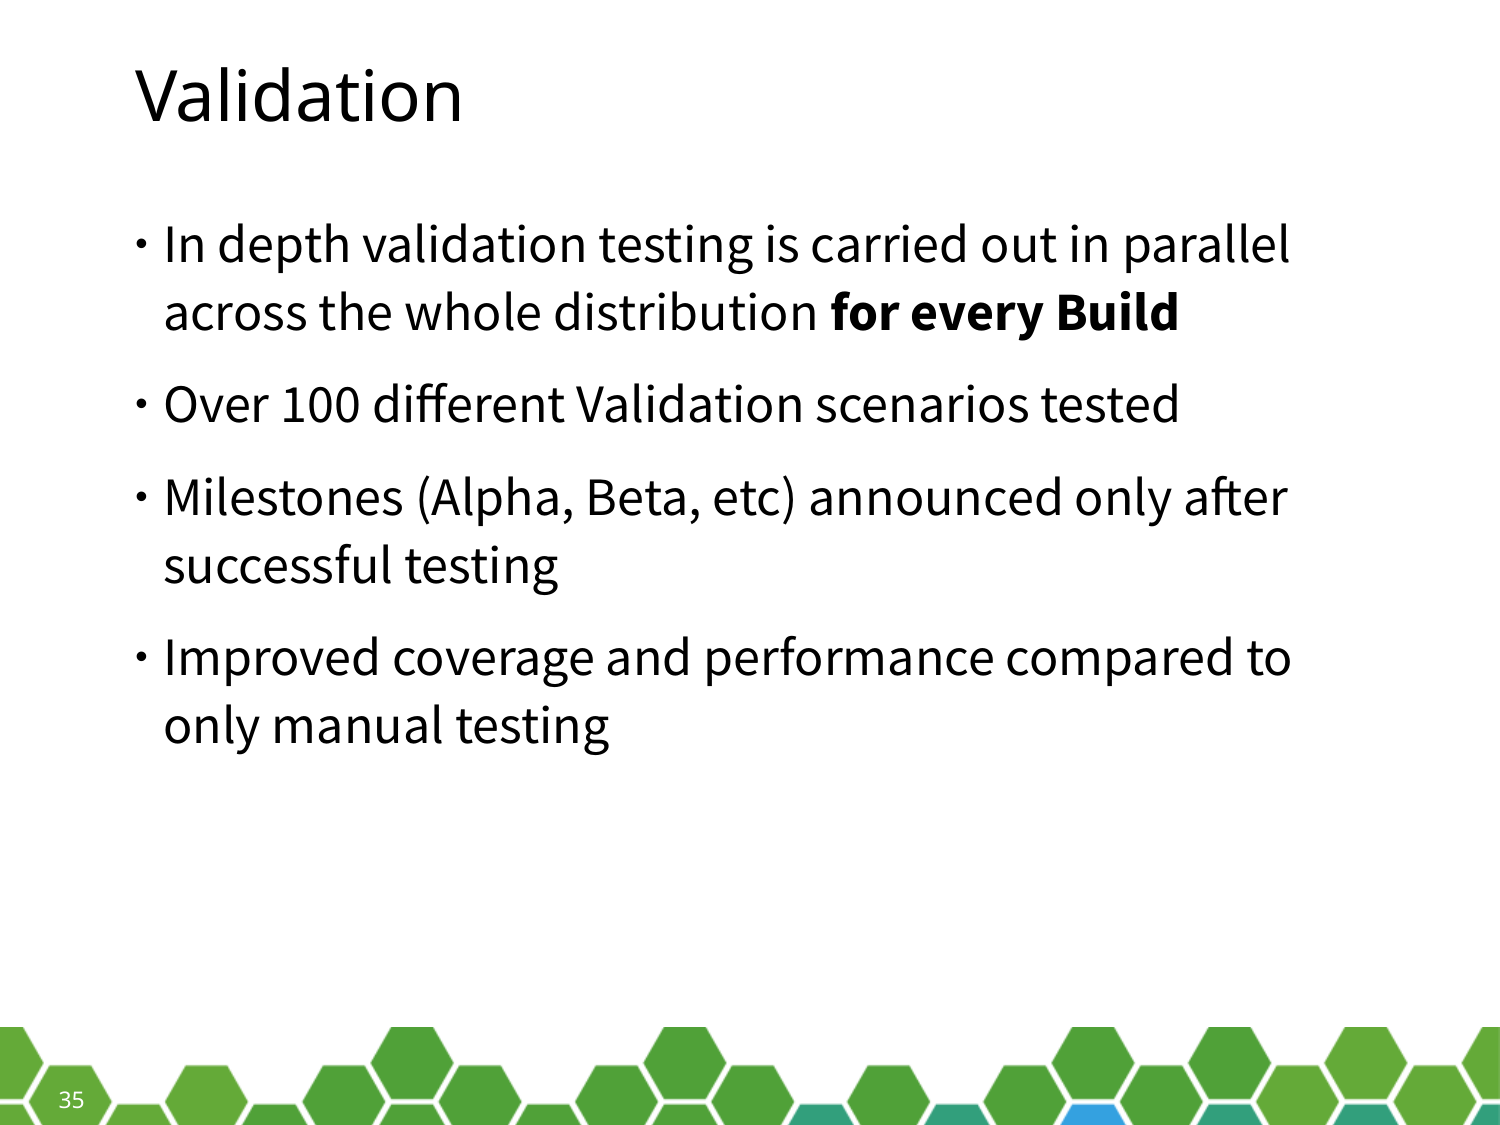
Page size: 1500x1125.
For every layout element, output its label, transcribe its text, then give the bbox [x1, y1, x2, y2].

picture [0, 1027, 1500, 1125]
list In depth validation testing is carried out in parallel across the whole distribution for every Build Over 100 different Validation scenarios tested Milestones (Alpha, Beta, etc) announced only after successful testing Improved coverage and performance compared to only manual testing [135, 208, 1372, 862]
title Validation [135, 12, 1372, 175]
